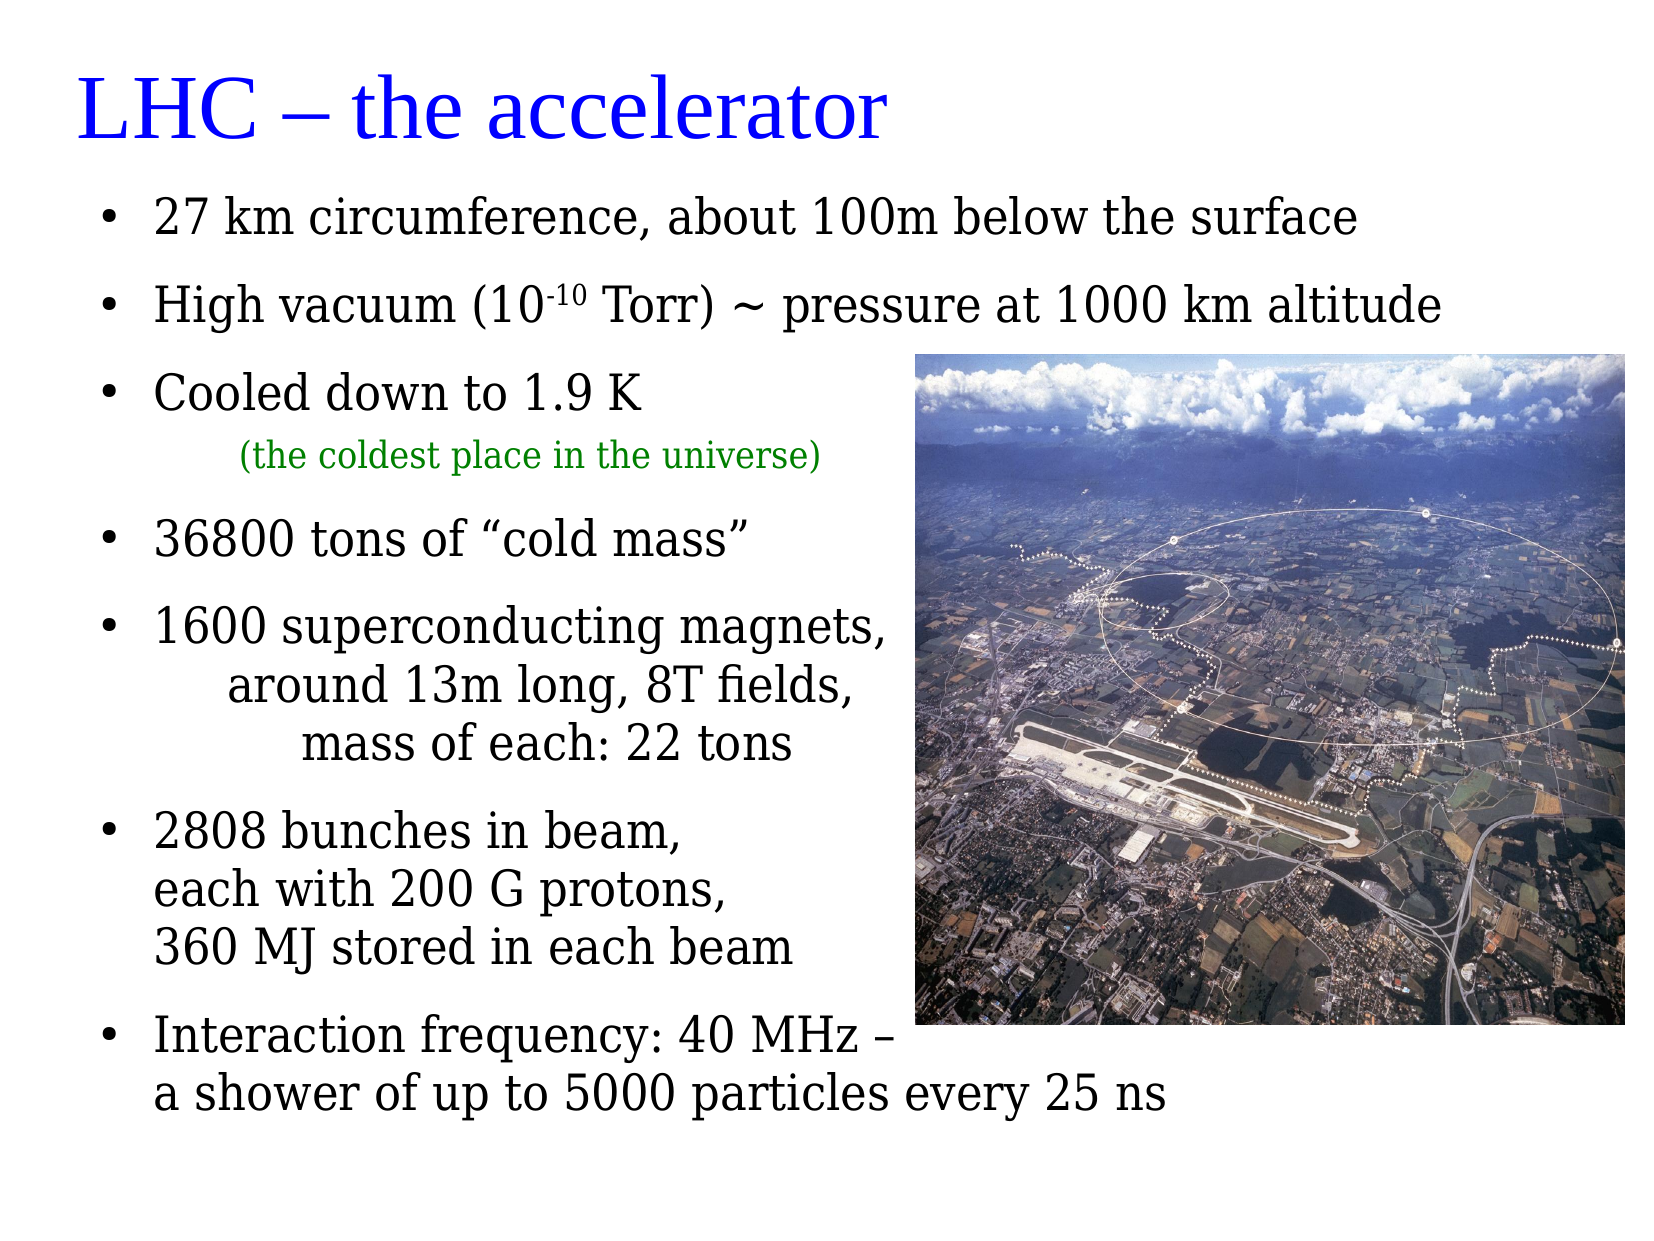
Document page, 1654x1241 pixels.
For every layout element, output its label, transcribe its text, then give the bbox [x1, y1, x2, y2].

title LHC – the accelerator [76, 38, 1565, 178]
picture [915, 354, 1625, 1025]
list 27 km circumference, about 100m below the surface High vacuum (10-10 Torr) ~ pressure at 1000 km altitude Cooled down to 1.9 K (the coldest place in the universe) 36800 tons of “cold mass” 1600 superconducting magnets, around 13m long, 8T fields, mass of each: 22 tons 2808 bunches in beam, each with 200 G protons, 360 MJ stored in each beam Interaction frequency: 40 MHz – a shower of up to 5000 particles every 25 ns [82, 188, 1595, 1124]
